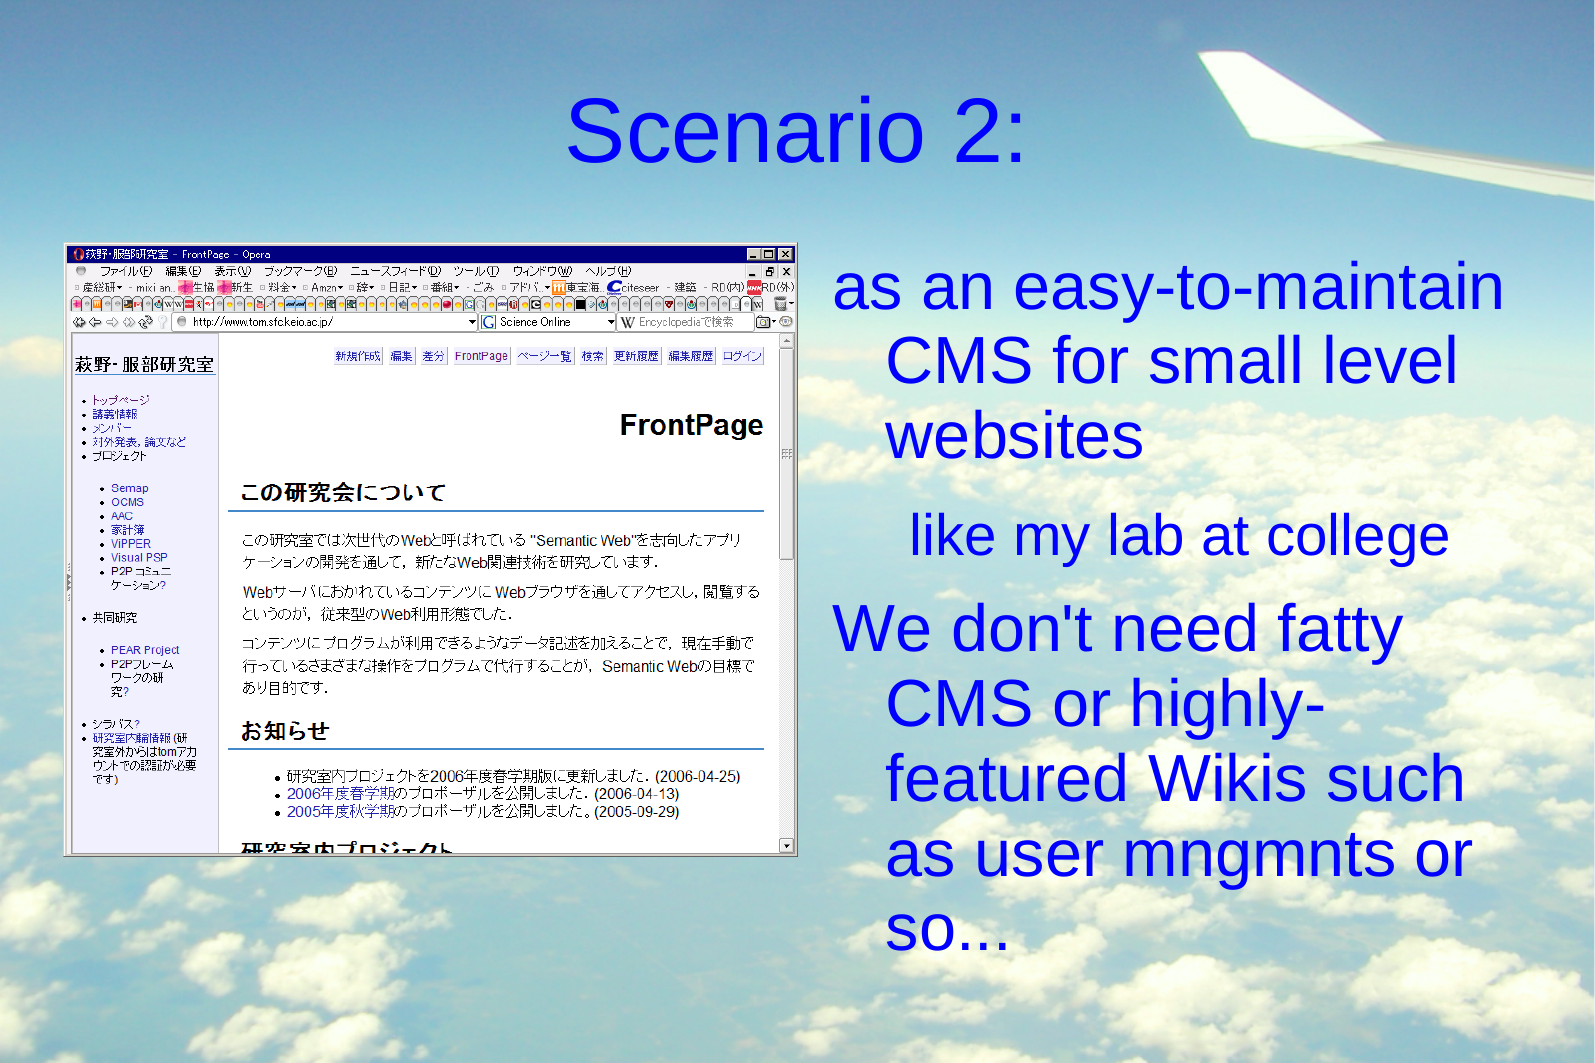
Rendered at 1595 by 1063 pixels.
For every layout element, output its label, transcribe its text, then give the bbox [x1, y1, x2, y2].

picture [0, 0, 1595, 1063]
list as an easy-to-maintain CMS for small level websites like my lab at college We don't need fatty CMS or highly-featured Wikis such as user mngmnts or so... [814, 248, 1516, 965]
title Scenario 2: [79, 42, 1515, 220]
